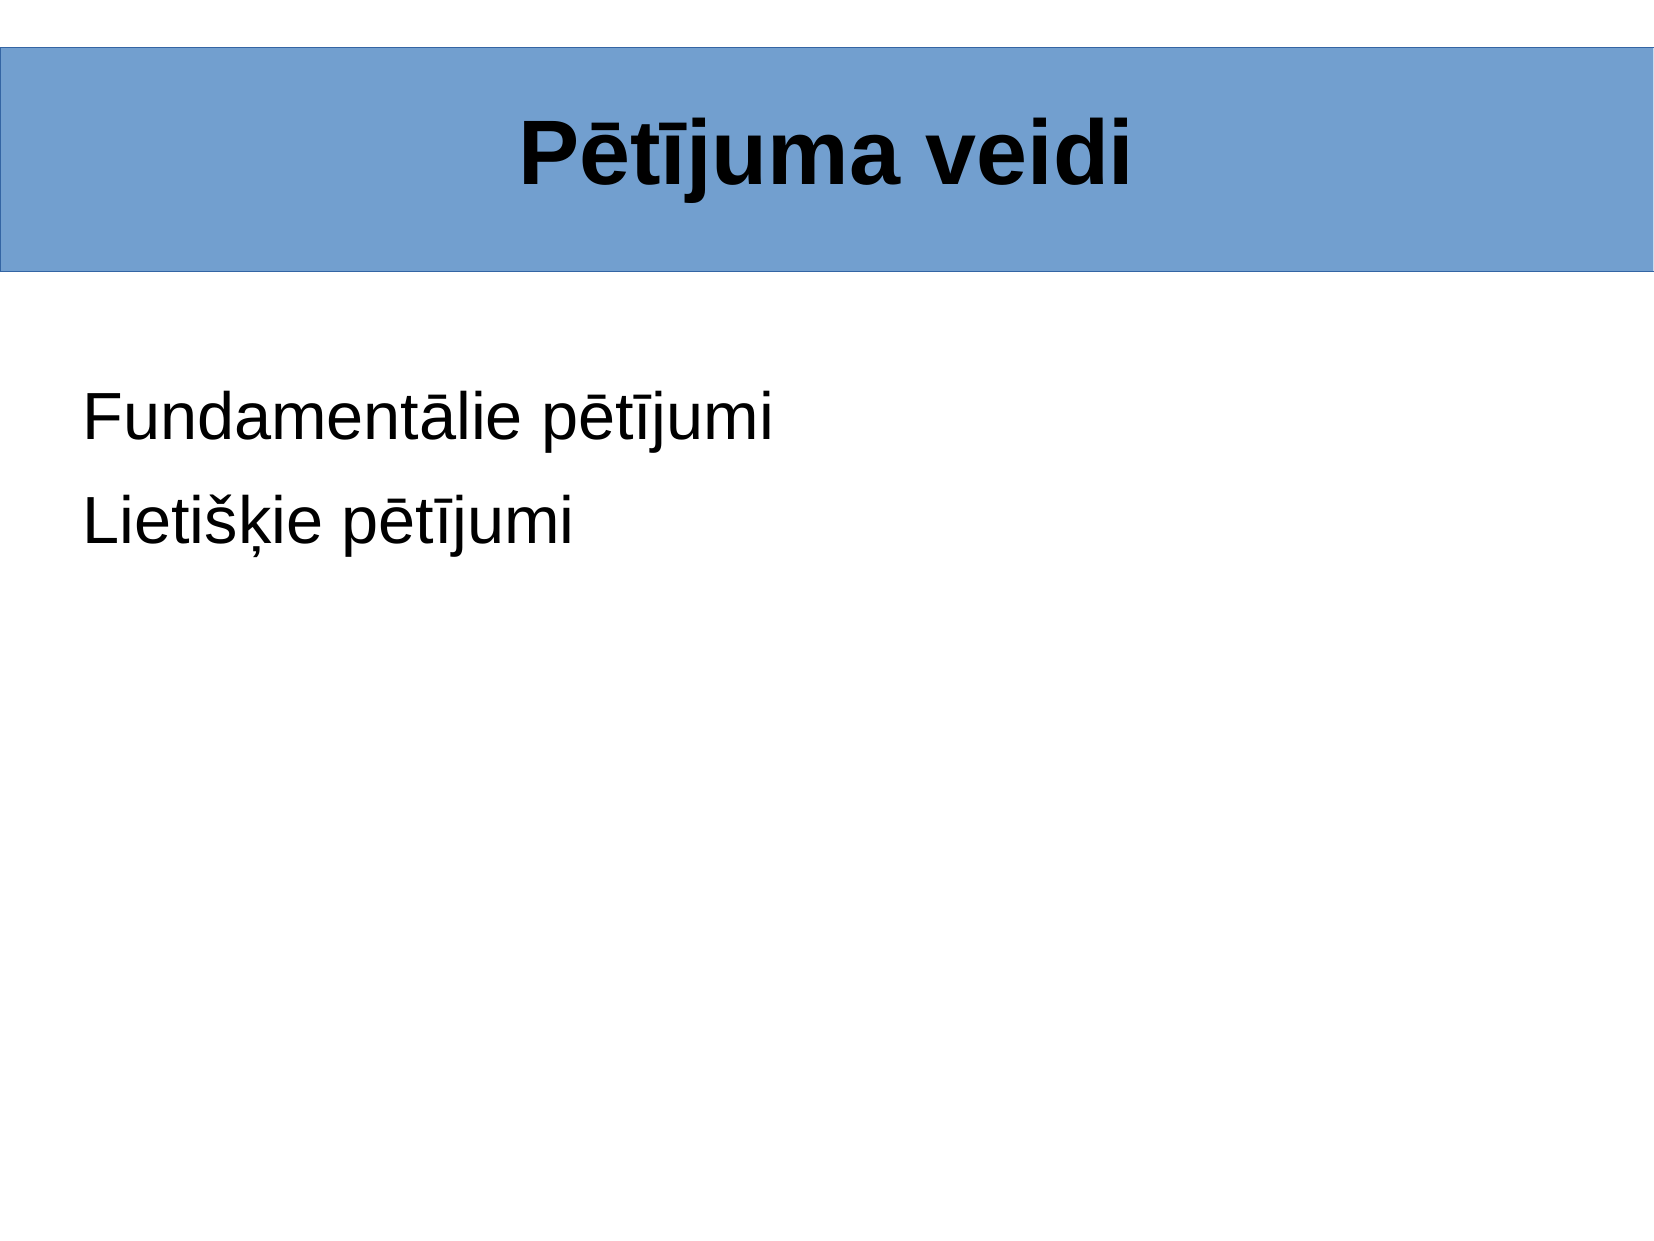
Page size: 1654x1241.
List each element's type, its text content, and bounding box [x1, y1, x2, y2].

title Pētījuma veidi [82, 49, 1571, 257]
list Fundamentālie pētījumi Lietišķie pētījumi [82, 378, 1619, 1099]
text_box [0, 47, 1654, 272]
